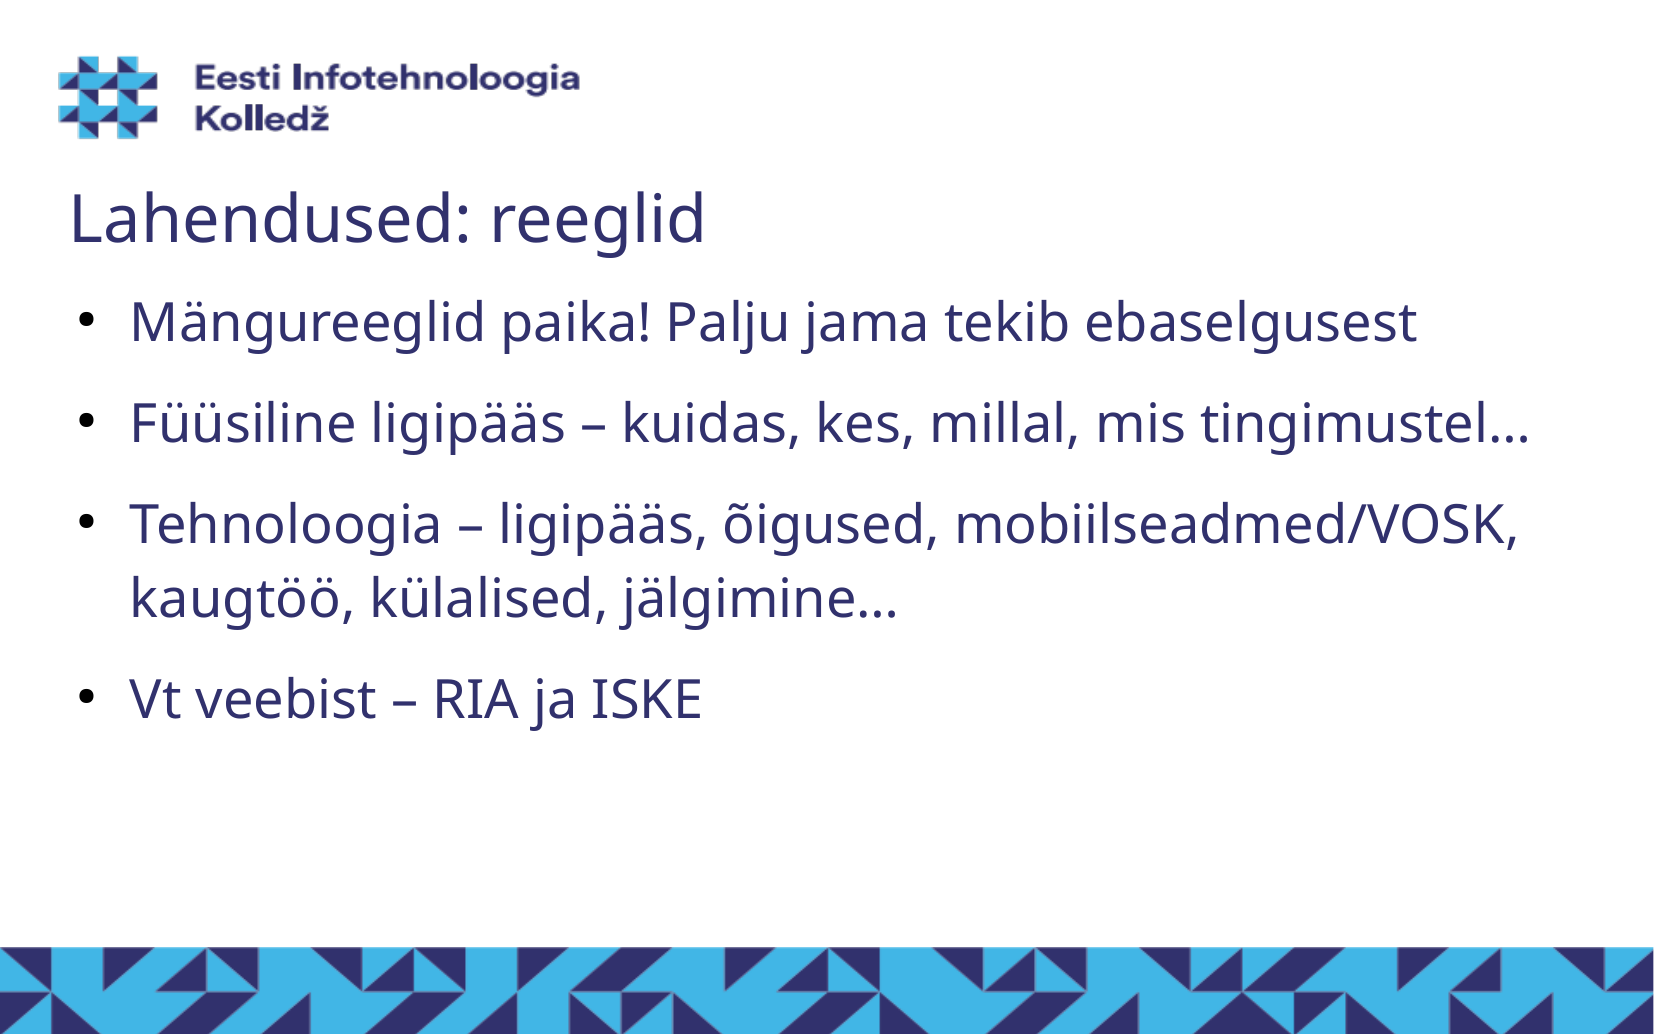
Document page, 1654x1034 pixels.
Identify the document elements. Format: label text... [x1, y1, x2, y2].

title Lahendused: reeglid [68, 147, 1536, 283]
list Mängureeglid paika! Palju jama tekib ebaselgusest Füüsiline ligipääs – kuidas, kes, millal, mis tingimustel… Tehnoloogia – ligipääs, õigused, mobiilseadmed/VOSK, kaugtöö, külalised, jälgimine… Vt veebist – RIA ja ISKE [59, 283, 1595, 936]
